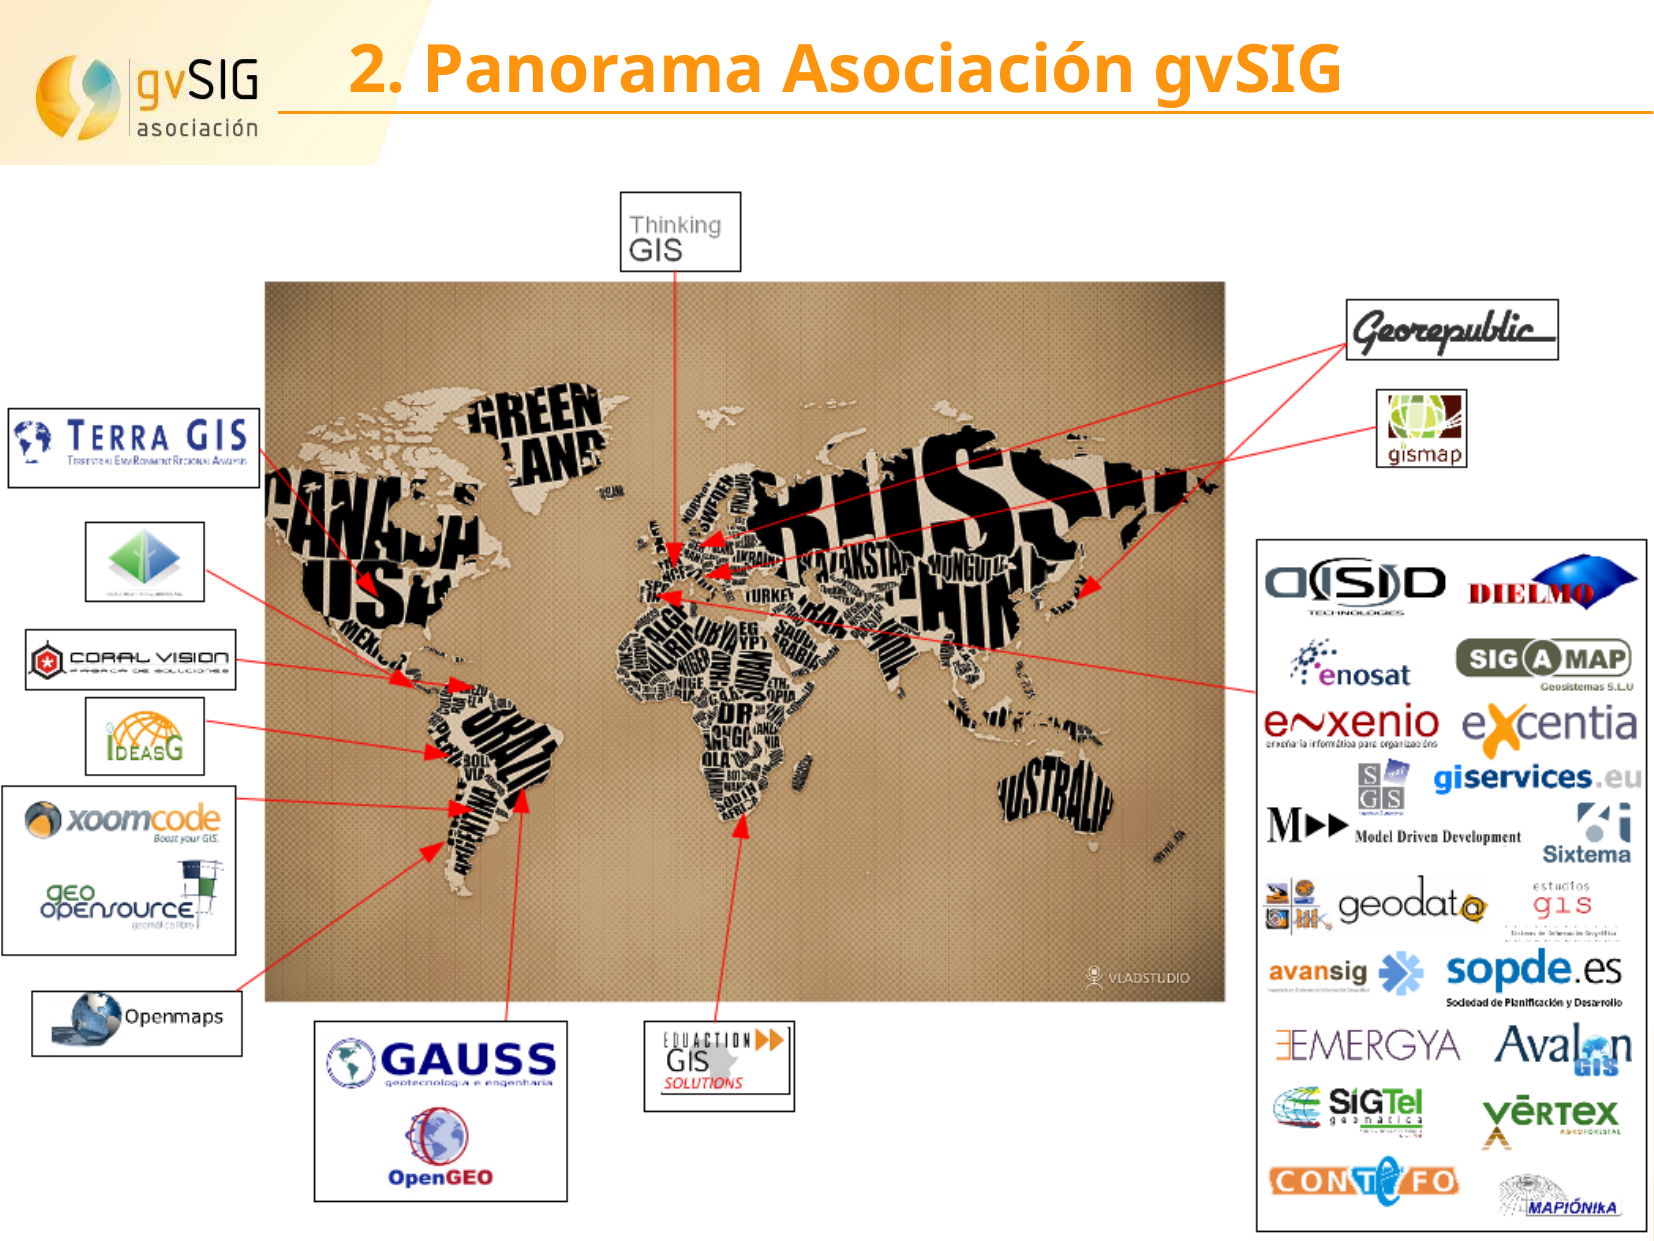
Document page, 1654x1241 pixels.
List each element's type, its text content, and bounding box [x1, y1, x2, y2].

title 2. Panorama Asociación gvSIG [348, 17, 1625, 116]
picture [0, 0, 1654, 1241]
